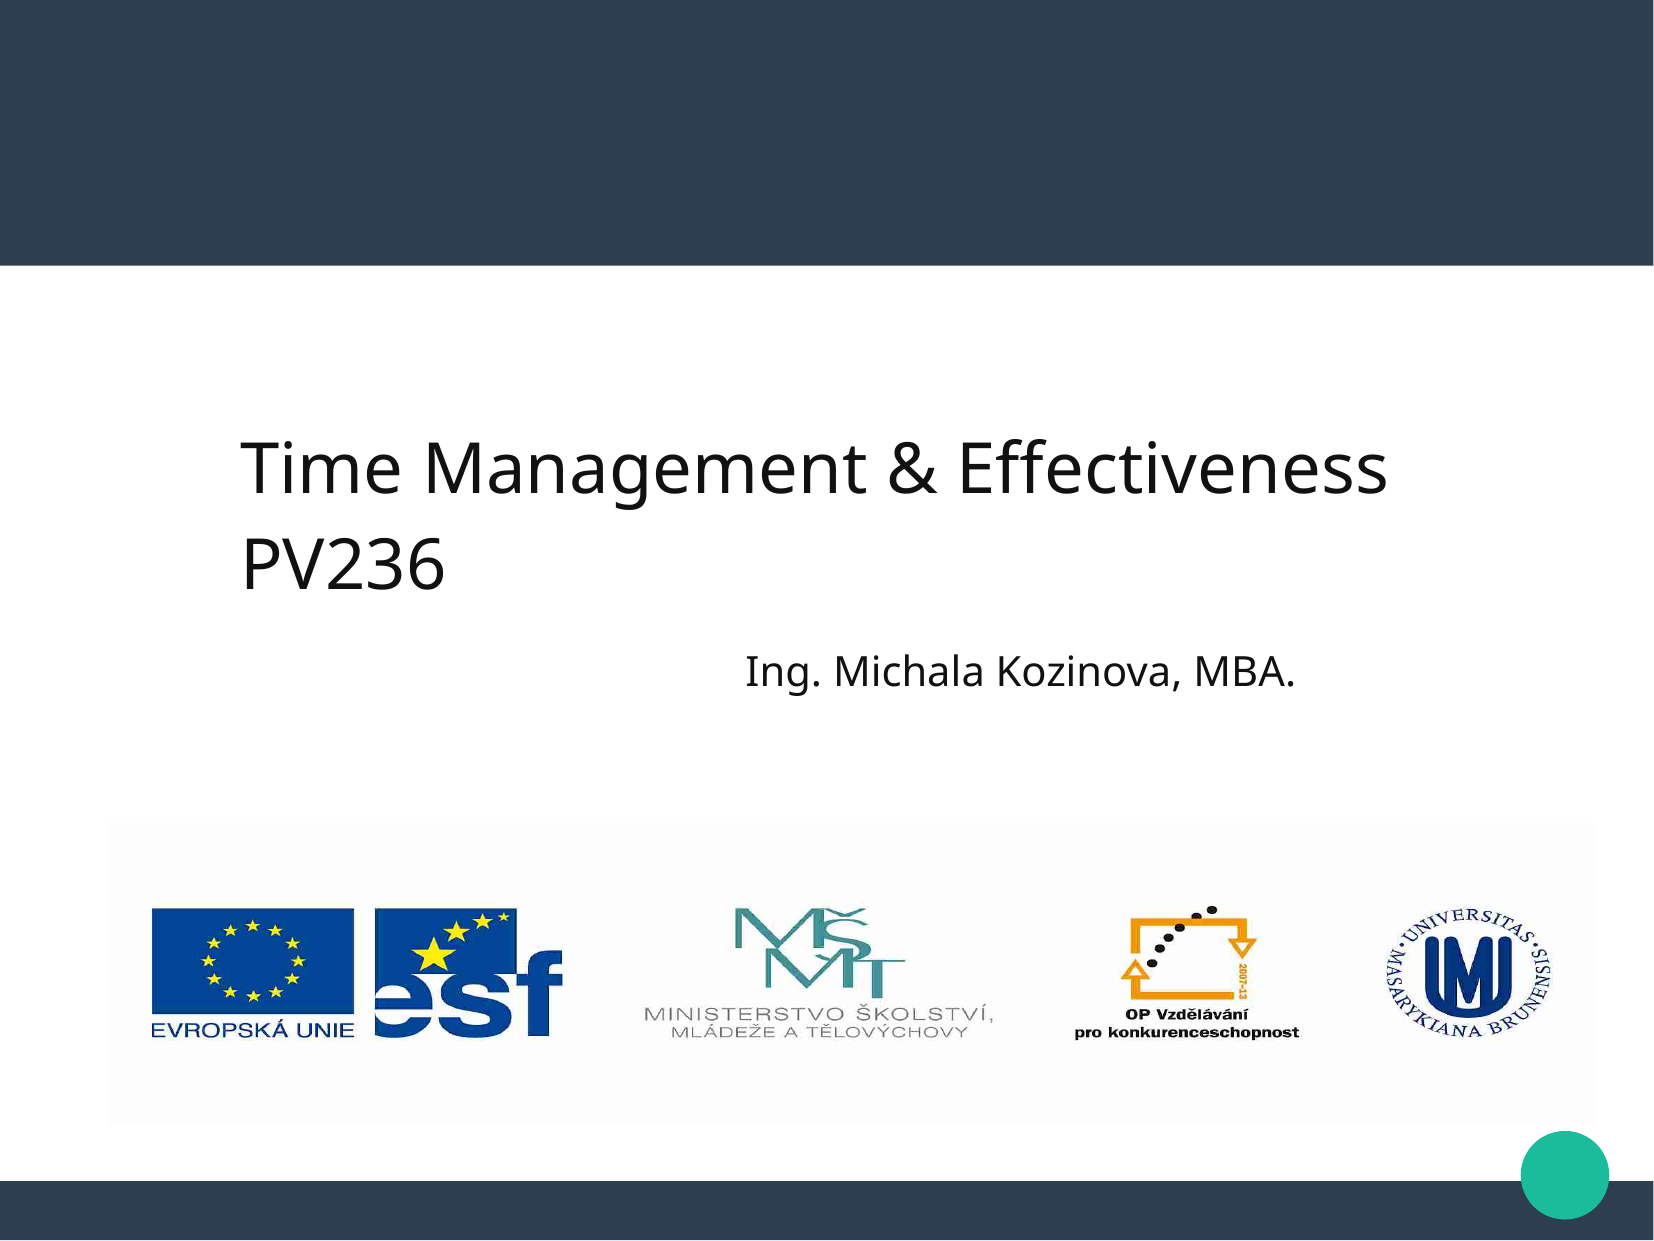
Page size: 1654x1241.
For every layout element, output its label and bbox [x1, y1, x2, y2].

picture [107, 823, 1595, 1126]
subtitle [59, 324, 1595, 1152]
